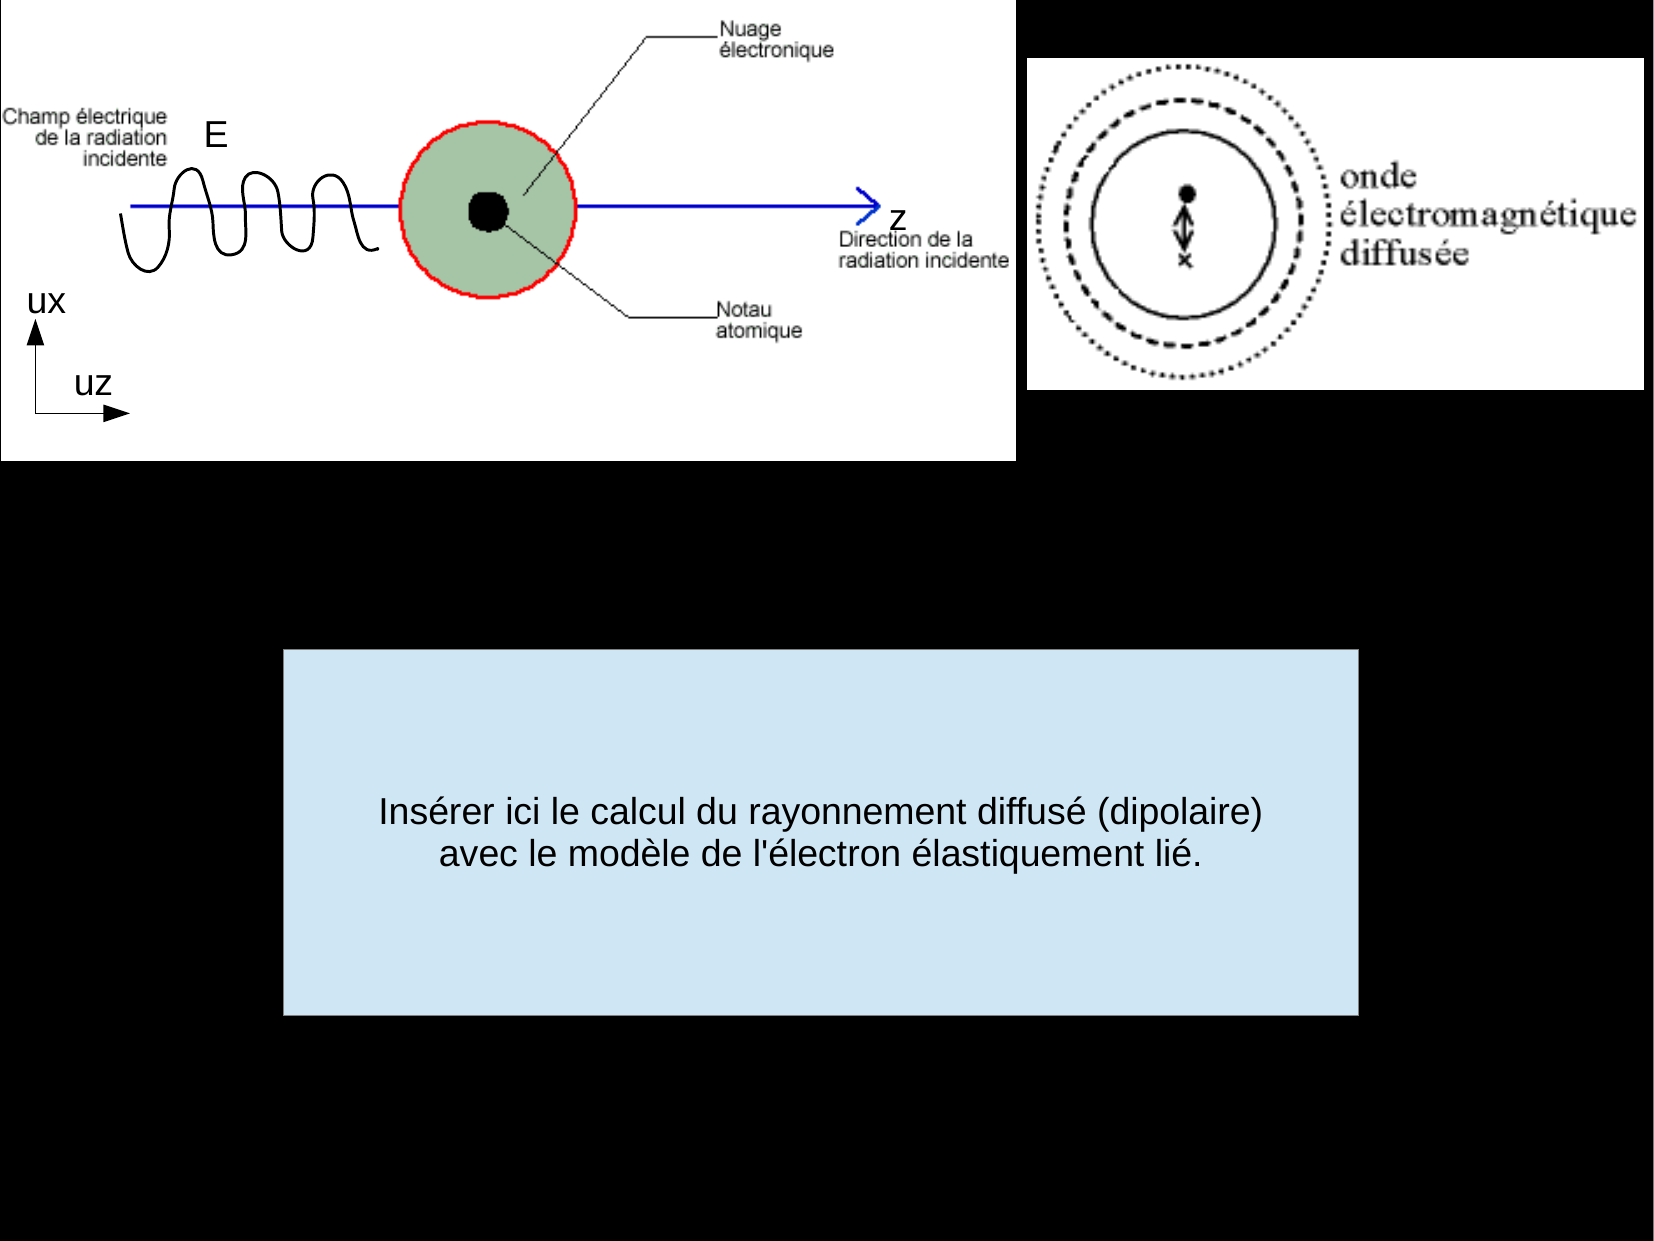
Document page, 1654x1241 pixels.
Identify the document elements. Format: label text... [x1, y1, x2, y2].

text_box E [188, 171, 200, 178]
text_box [0, 0, 1654, 1241]
text_box z [874, 188, 945, 261]
text_box Insérer ici le calcul du rayonnement diffusé (dipolaire) avec le modèle de l'électron élastiquement lié. [283, 649, 1359, 1016]
picture [1027, 58, 1644, 390]
picture [1, 0, 1016, 461]
text_box E [188, 106, 260, 178]
text_box uz [59, 354, 130, 426]
text_box ux [11, 271, 83, 343]
